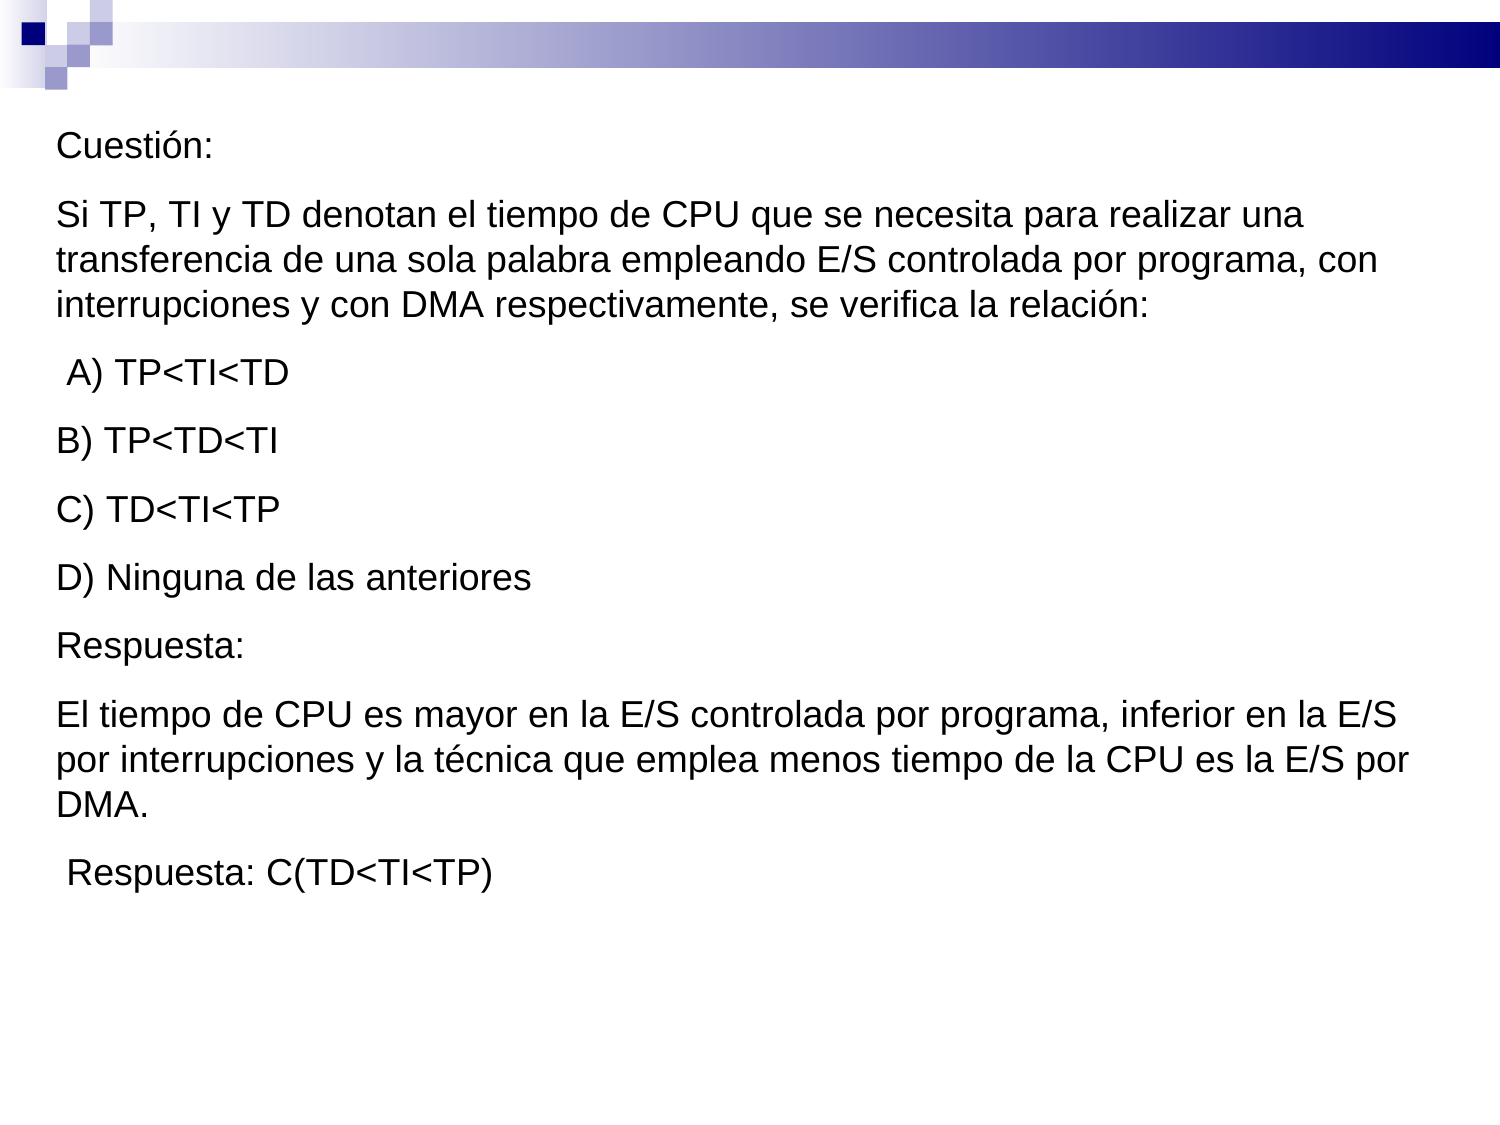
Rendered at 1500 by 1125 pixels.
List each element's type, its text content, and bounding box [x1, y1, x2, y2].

text_box Cuestión: Si TP, TI y TD denotan el tiempo de CPU que se necesita para realizar una transferencia de una sola palabra empleando E/S controlada por programa, con interrupciones y con DMA respectivamente, se verifica la relación: A) TP<TI<TD B) TP<TD<TI C) TD<TI<TP D) Ninguna de las anteriores Respuesta: El tiempo de CPU es mayor en la E/S controlada por programa, inferior en la E/S por interrupciones y la técnica que emplea menos tiempo de la CPU es la E/S por DMA. Respuesta: C(TD<TI<TP) [41, 113, 1436, 902]
